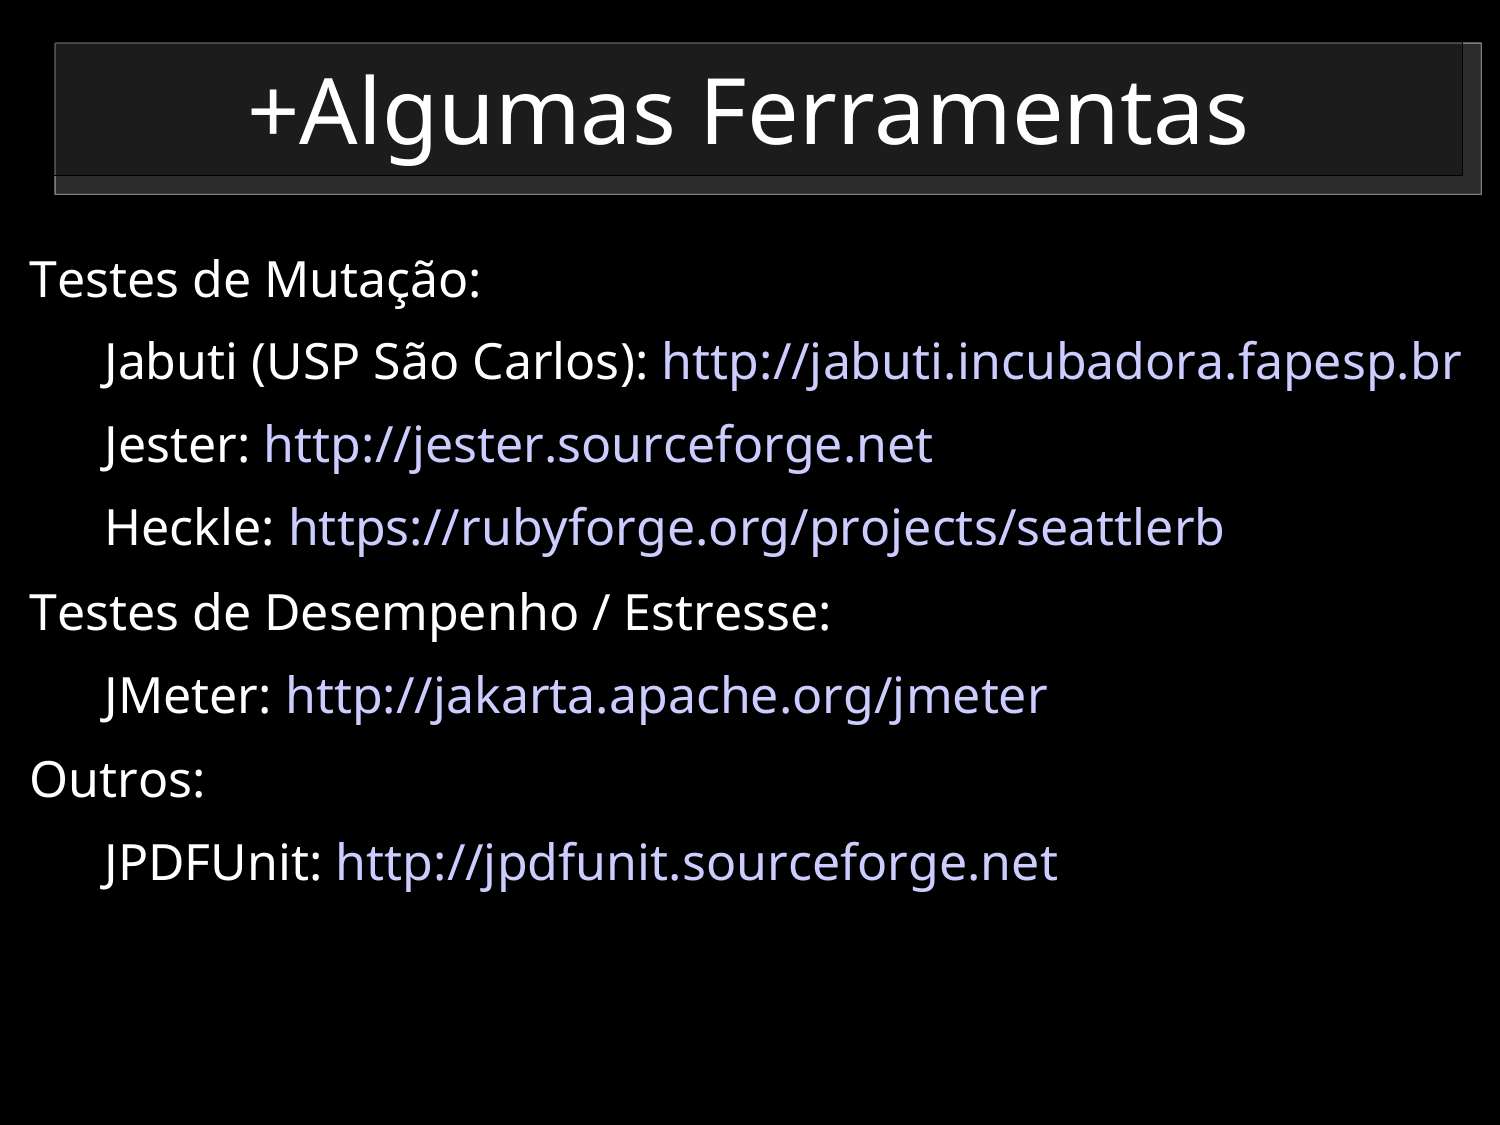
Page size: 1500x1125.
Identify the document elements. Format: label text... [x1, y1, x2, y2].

title +Algumas Ferramentas [29, 38, 1469, 180]
list Testes de Mutação: Jabuti (USP São Carlos): http://jabuti.incubadora.fapesp.br Jester: http://jester.sourceforge.net Heckle: https://rubyforge.org/projects/seattlerb Testes de Desempenho / Estresse: JMeter: http://jakarta.apache.org/jmeter Outros: JPDFUnit: http://jpdfunit.sourceforge.net [29, 243, 1469, 1073]
